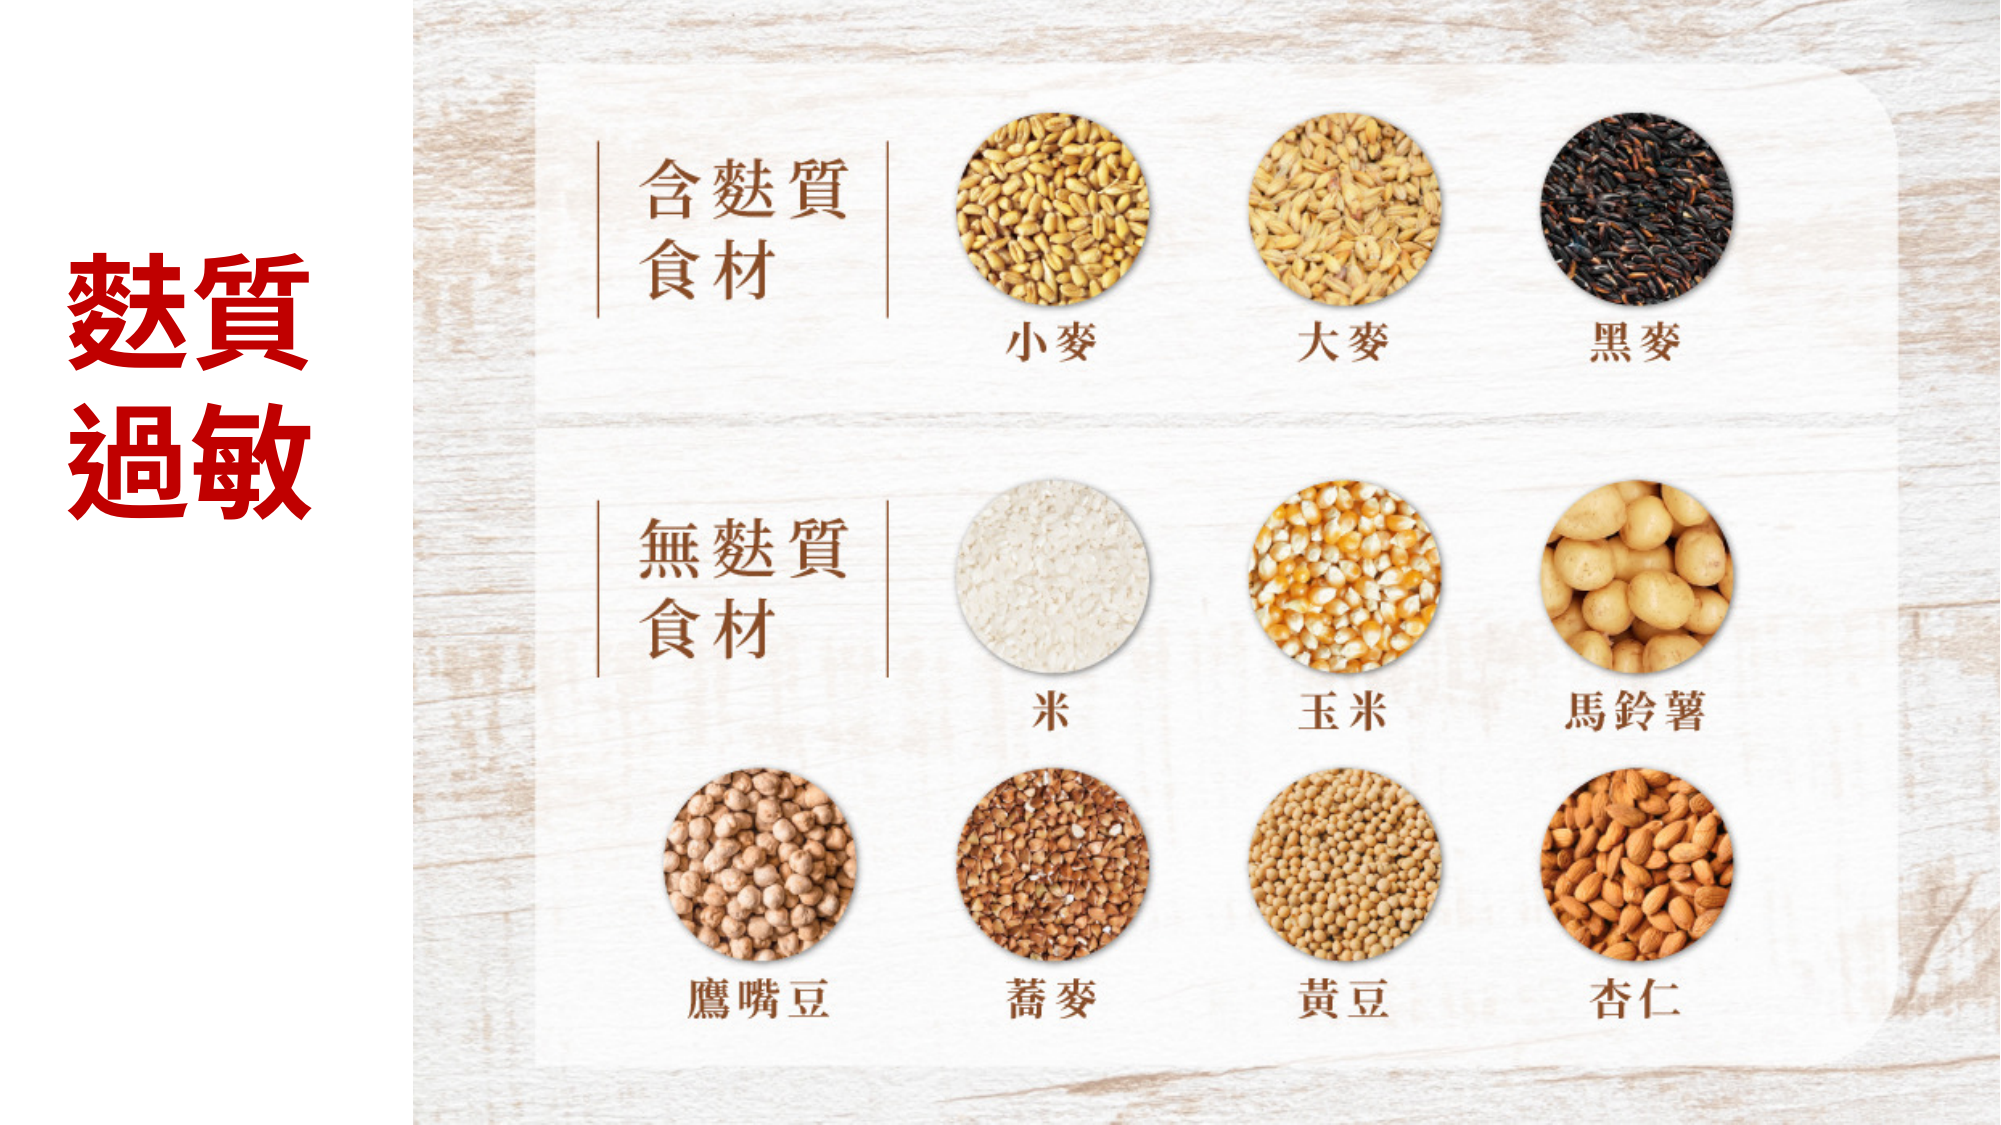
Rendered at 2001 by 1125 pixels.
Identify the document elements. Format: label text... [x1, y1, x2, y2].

picture [413, 0, 2000, 1125]
text_box 麩質 過敏 [40, 227, 340, 849]
